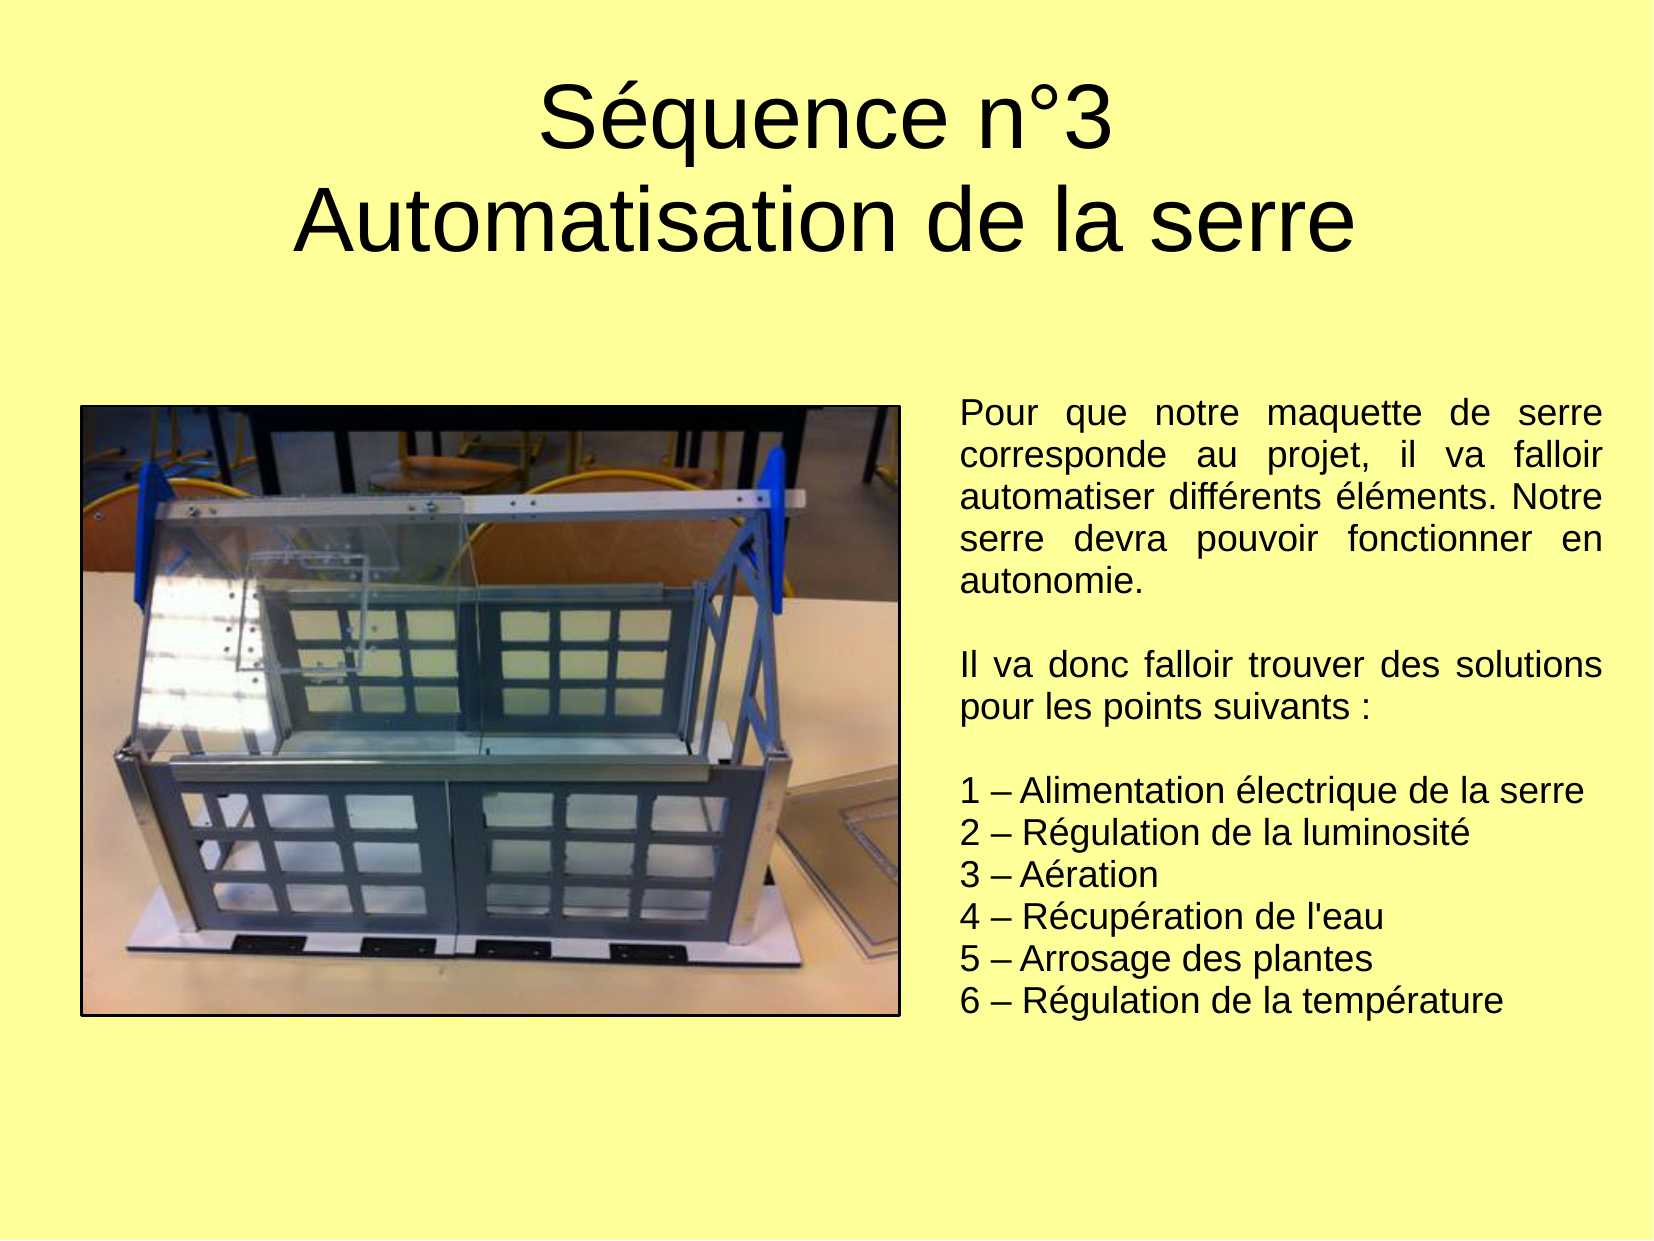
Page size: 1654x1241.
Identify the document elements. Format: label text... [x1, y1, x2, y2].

picture [82, 407, 898, 1014]
text_box Pour que notre maquette de serre corresponde au projet, il va falloir automatiser différents éléments. Notre serre devra pouvoir fonctionner en autonomie. Il va donc falloir trouver des solutions pour les points suivants : 1 – Alimentation électrique de la serre 2 – Régulation de la luminosité 3 – Aération 4 – Récupération de l'eau 5 – Arrosage des plantes 6 – Régulation de la température [944, 383, 1619, 1030]
title Séquence n°3 Automatisation de la serre [82, 64, 1571, 272]
